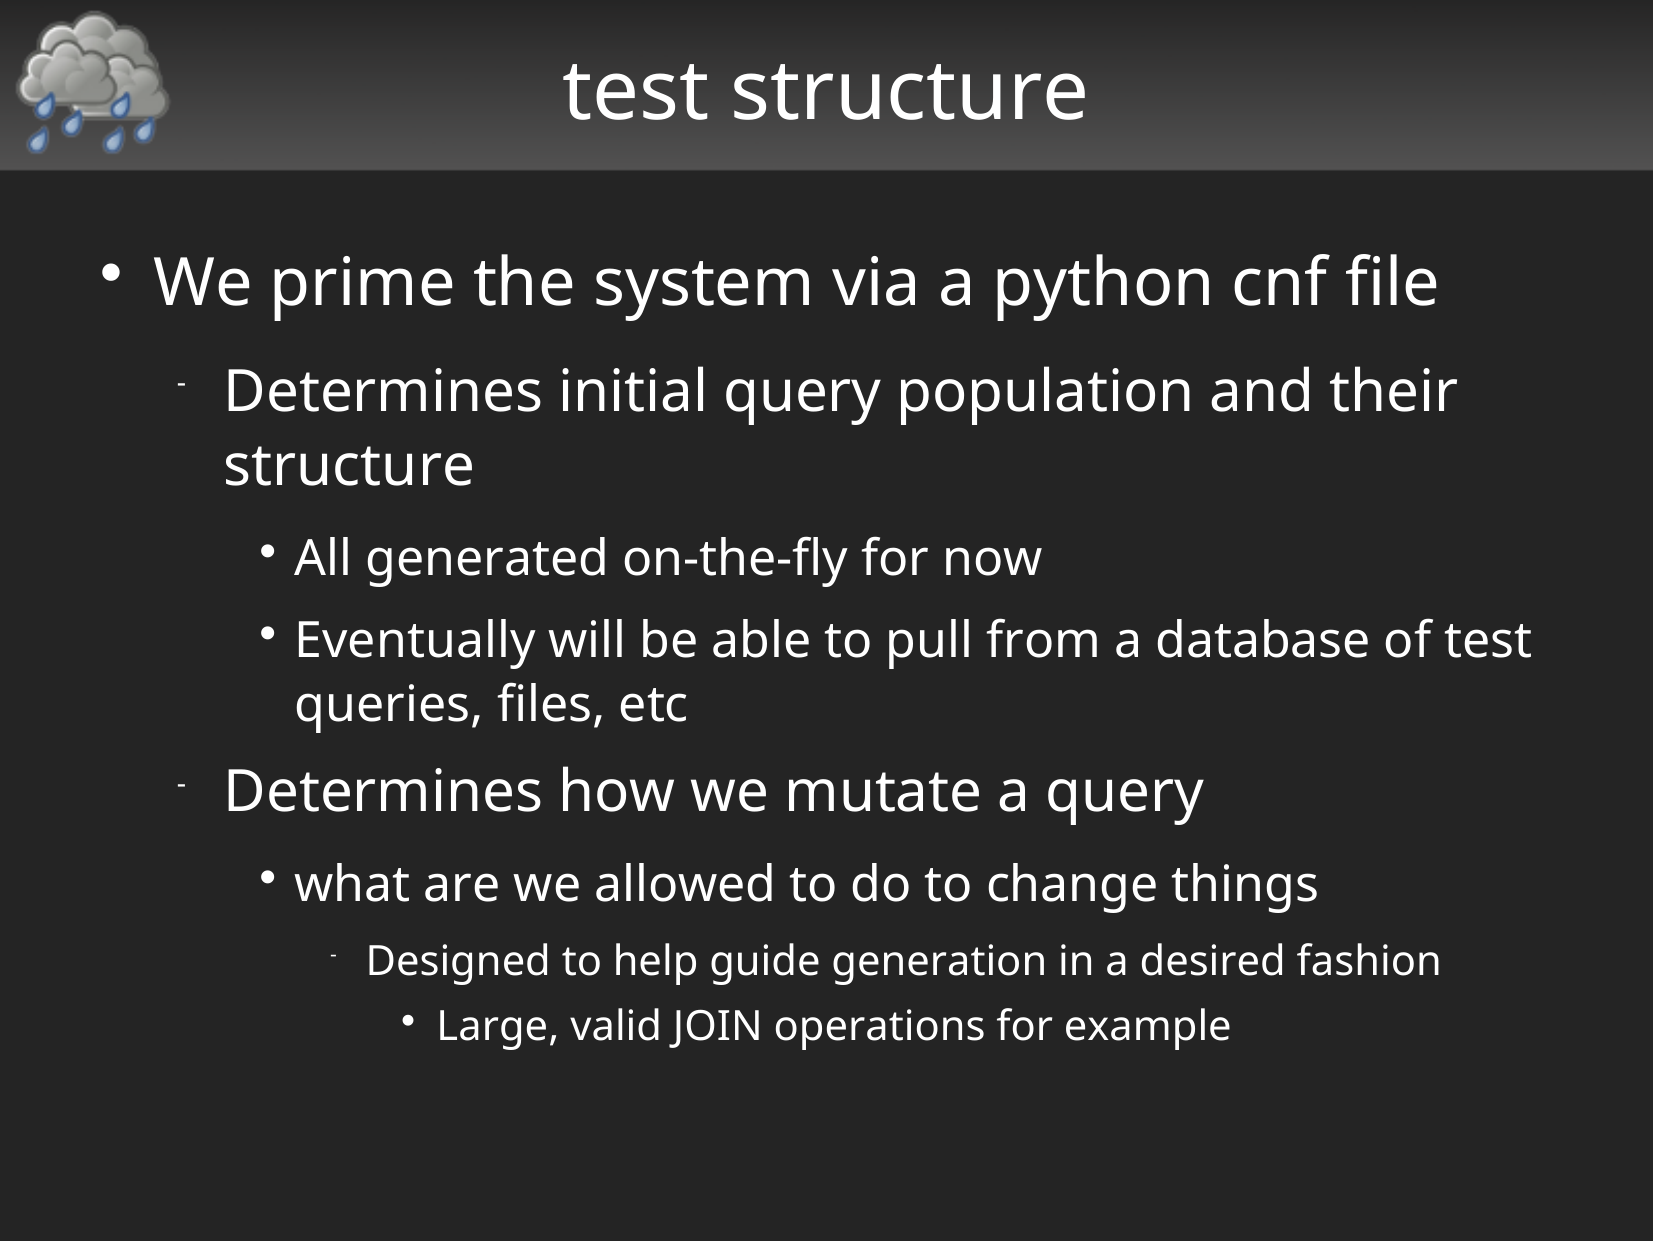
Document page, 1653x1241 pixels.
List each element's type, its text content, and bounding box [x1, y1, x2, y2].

picture [0, 0, 1653, 1241]
title test structure [82, 39, 1570, 137]
list We prime the system via a python cnf file Determines initial query population and their structure All generated on-the-fly for now Eventually will be able to pull from a database of test queries, files, etc Determines how we mutate a query what are we allowed to do to change things Designed to help guide generation in a desired fashion Large, valid JOIN operations for example [82, 236, 1570, 1042]
